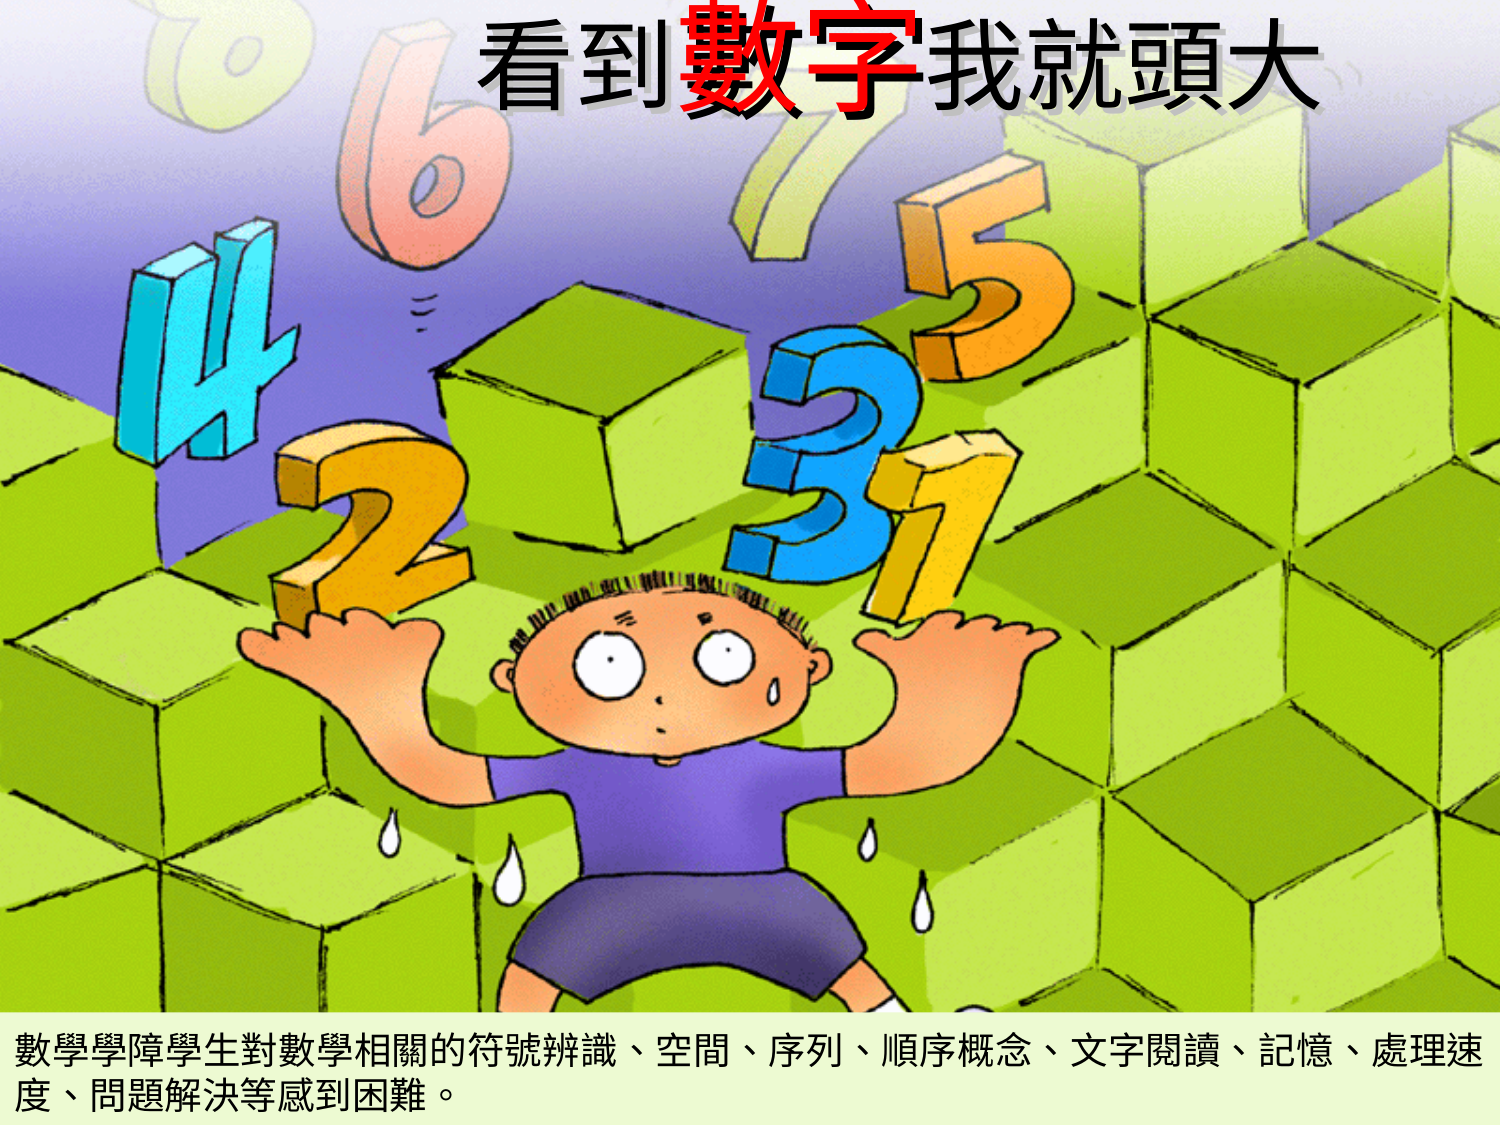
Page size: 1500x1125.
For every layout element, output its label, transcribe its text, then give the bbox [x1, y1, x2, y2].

picture [0, 0, 1500, 1012]
subtitle 數學學障學生對數學相關的符號辨識、空間、序列、順序概念、文字閱讀、記憶、處理速度、問題解決等感到困難。 [0, 1012, 1500, 1125]
title 看到數字我就頭大 [437, 0, 1363, 138]
